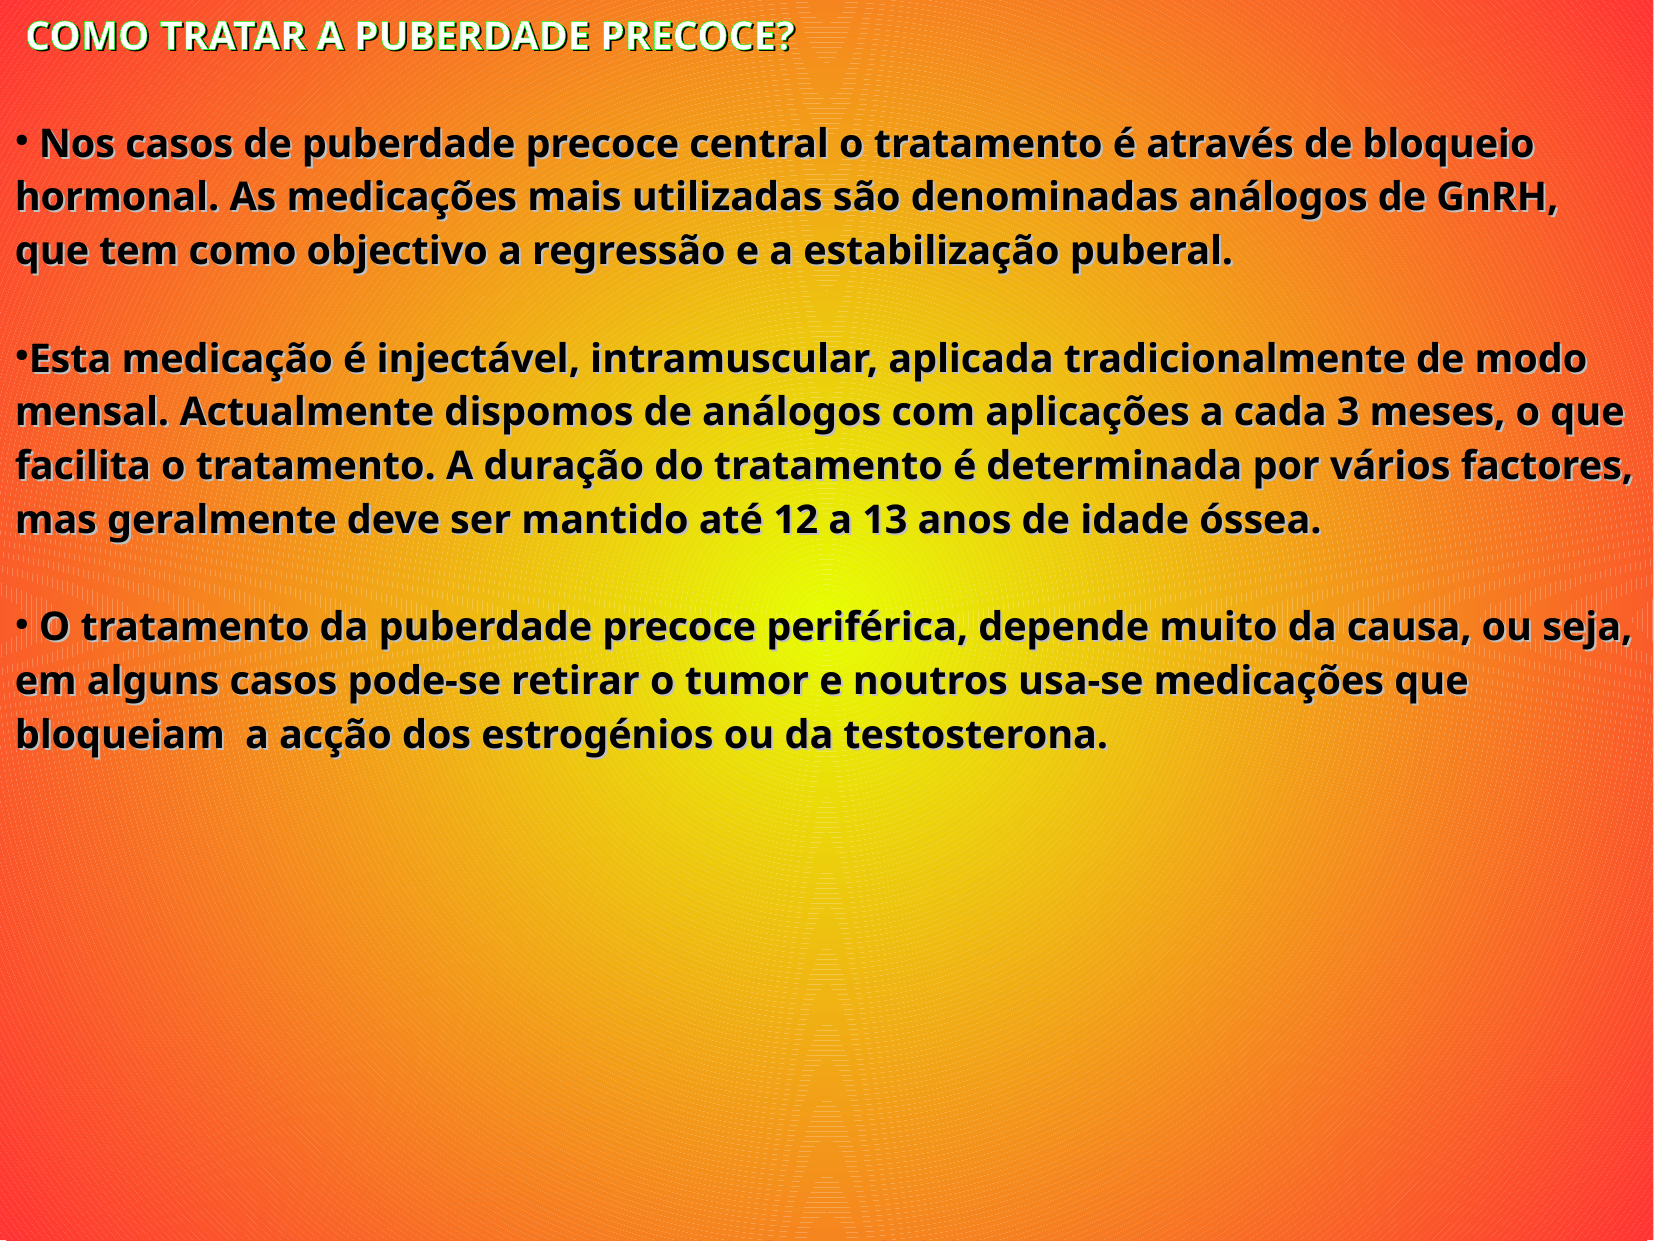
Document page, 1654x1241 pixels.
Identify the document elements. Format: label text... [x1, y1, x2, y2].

text_box COMO TRATAR A PUBERDADE PRECOCE? Nos casos de puberdade precoce central o tratamento é através de bloqueio hormonal. As medicações mais utilizadas são denominadas análogos de GnRH, que tem como objectivo a regressão e a estabilização puberal. Esta medicação é injectável, intramuscular, aplicada tradicionalmente de modo mensal. Actualmente dispomos de análogos com aplicações a cada 3 meses, o que facilita o tratamento. A duração do tratamento é determinada por vários factores, mas geralmente deve ser mantido até 12 a 13 anos de idade óssea. O tratamento da puberdade precoce periférica, depende muito da causa, ou seja, em alguns casos pode-se retirar o tumor e noutros usa-se medicações que bloqueiam a acção dos estrogénios ou da testosterona. [0, 0, 1654, 747]
